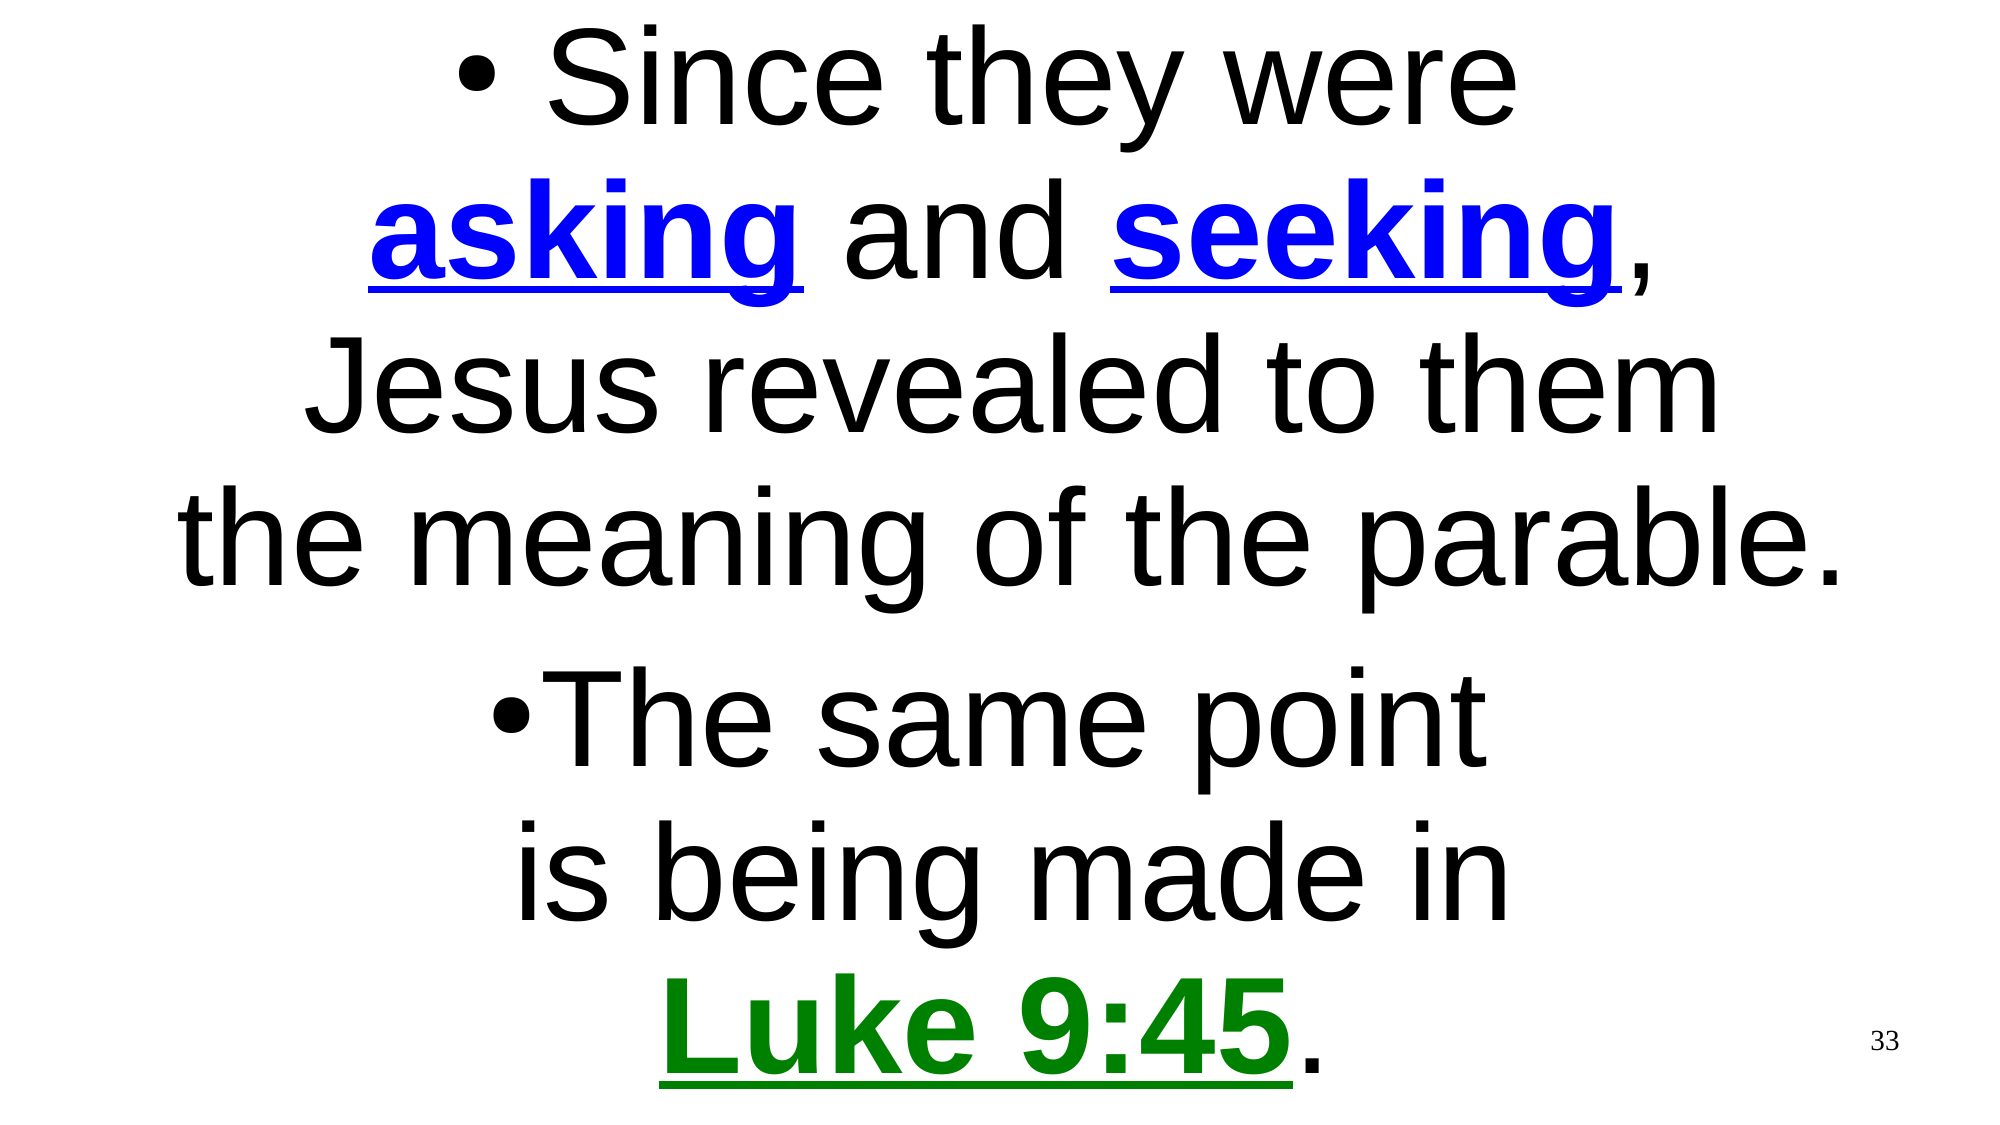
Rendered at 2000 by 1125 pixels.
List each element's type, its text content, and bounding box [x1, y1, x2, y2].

list Since they were asking and seeking, Jesus revealed to them the meaning of the parable. The same point is being made in Luke 9:45. [0, 0, 1996, 1123]
